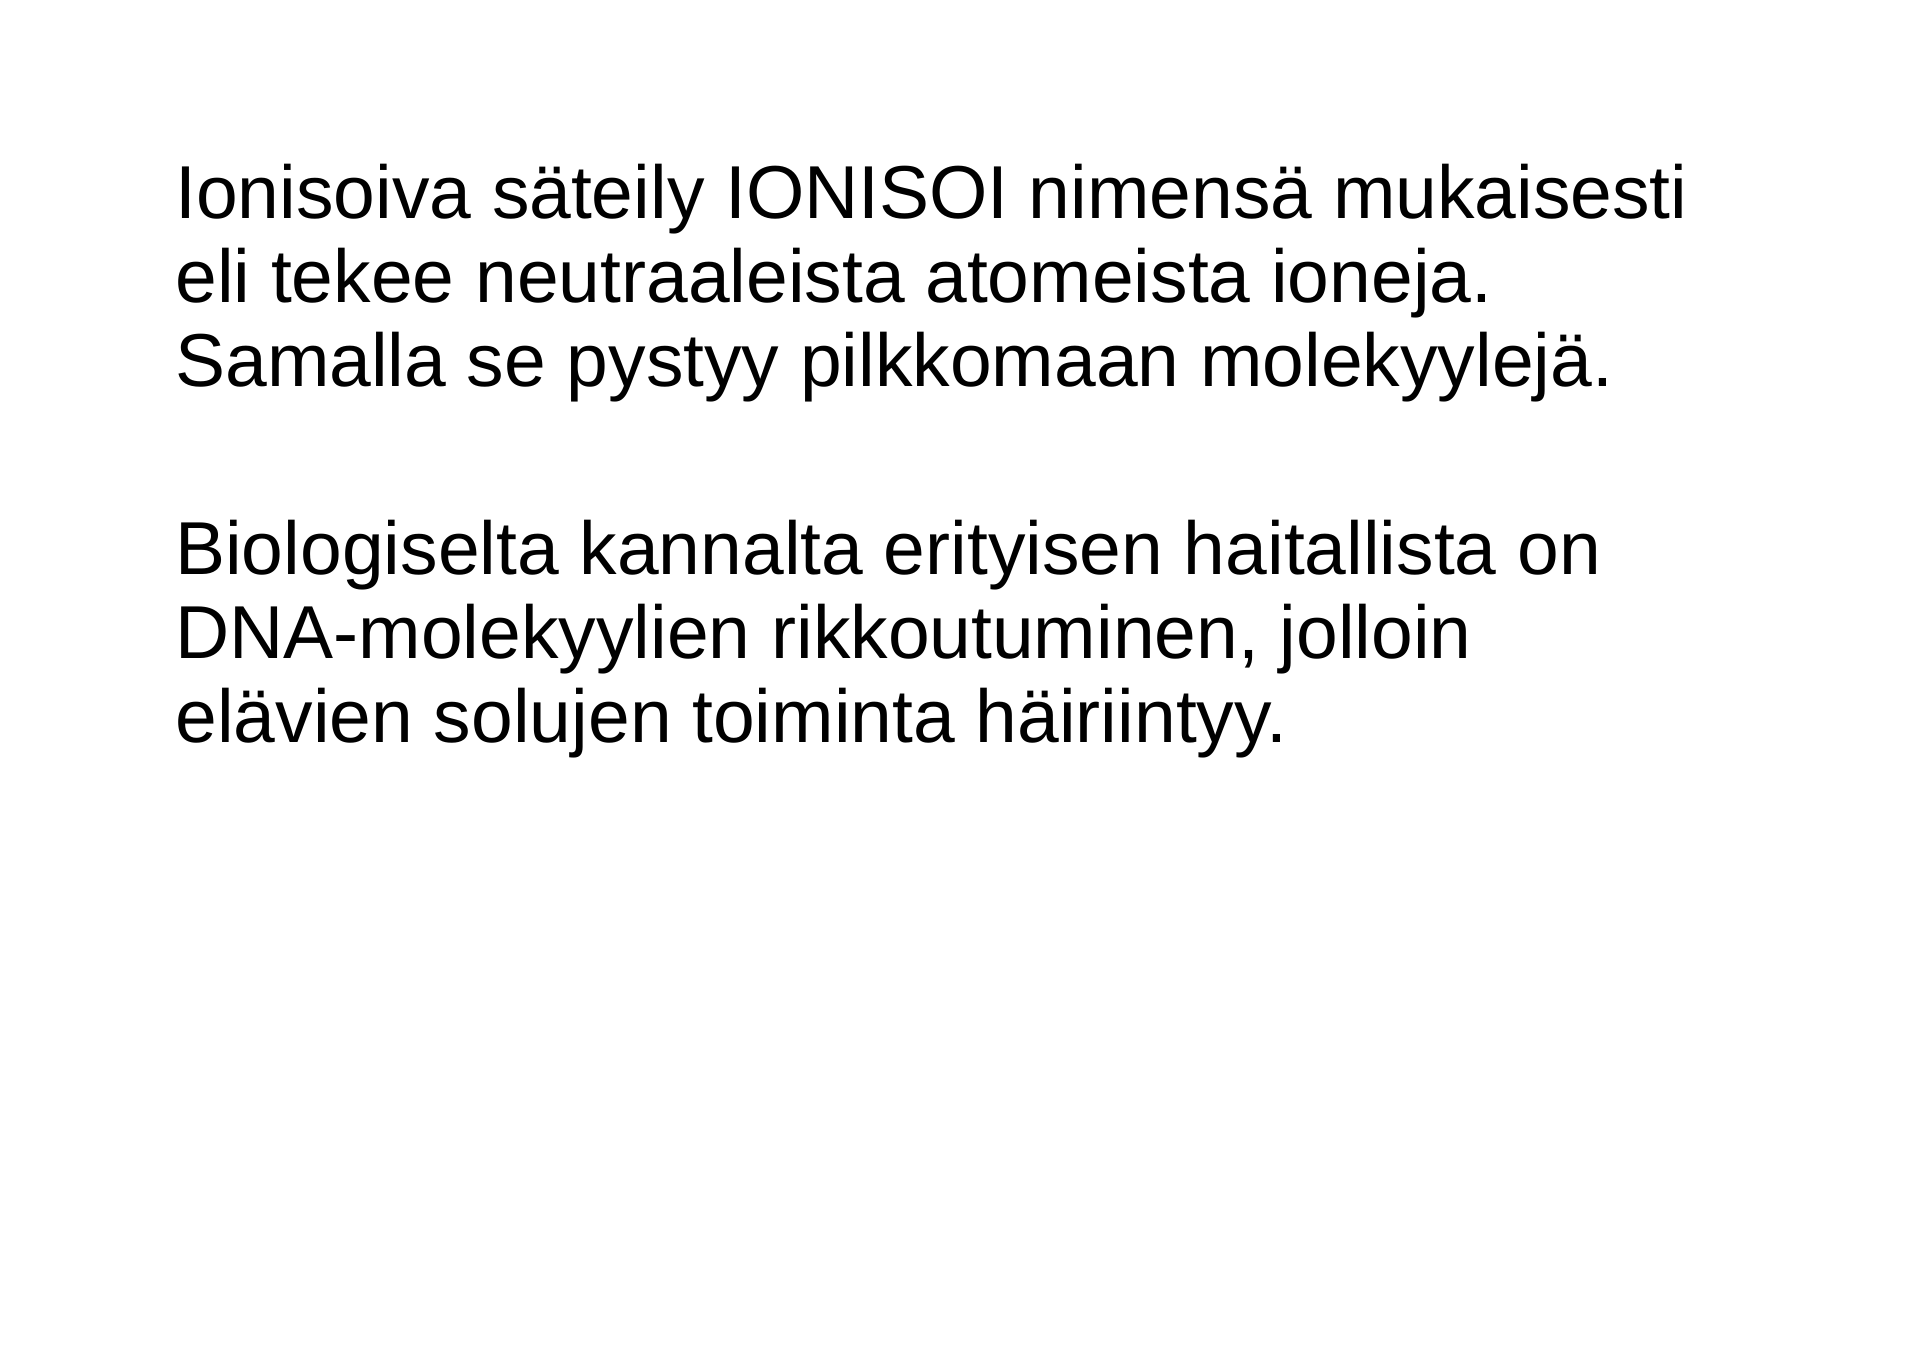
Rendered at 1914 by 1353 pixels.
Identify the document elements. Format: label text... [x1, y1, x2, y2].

text_box Ionisoiva säteily IONISOI nimensä mukaisesti eli tekee neutraaleista atomeista ioneja. Samalla se pystyy pilkkomaan molekyylejä. Biologiselta kannalta erityisen haitallista on DNA-molekyylien rikkoutuminen, jolloin elävien solujen toiminta häiriintyy. [160, 143, 1725, 851]
